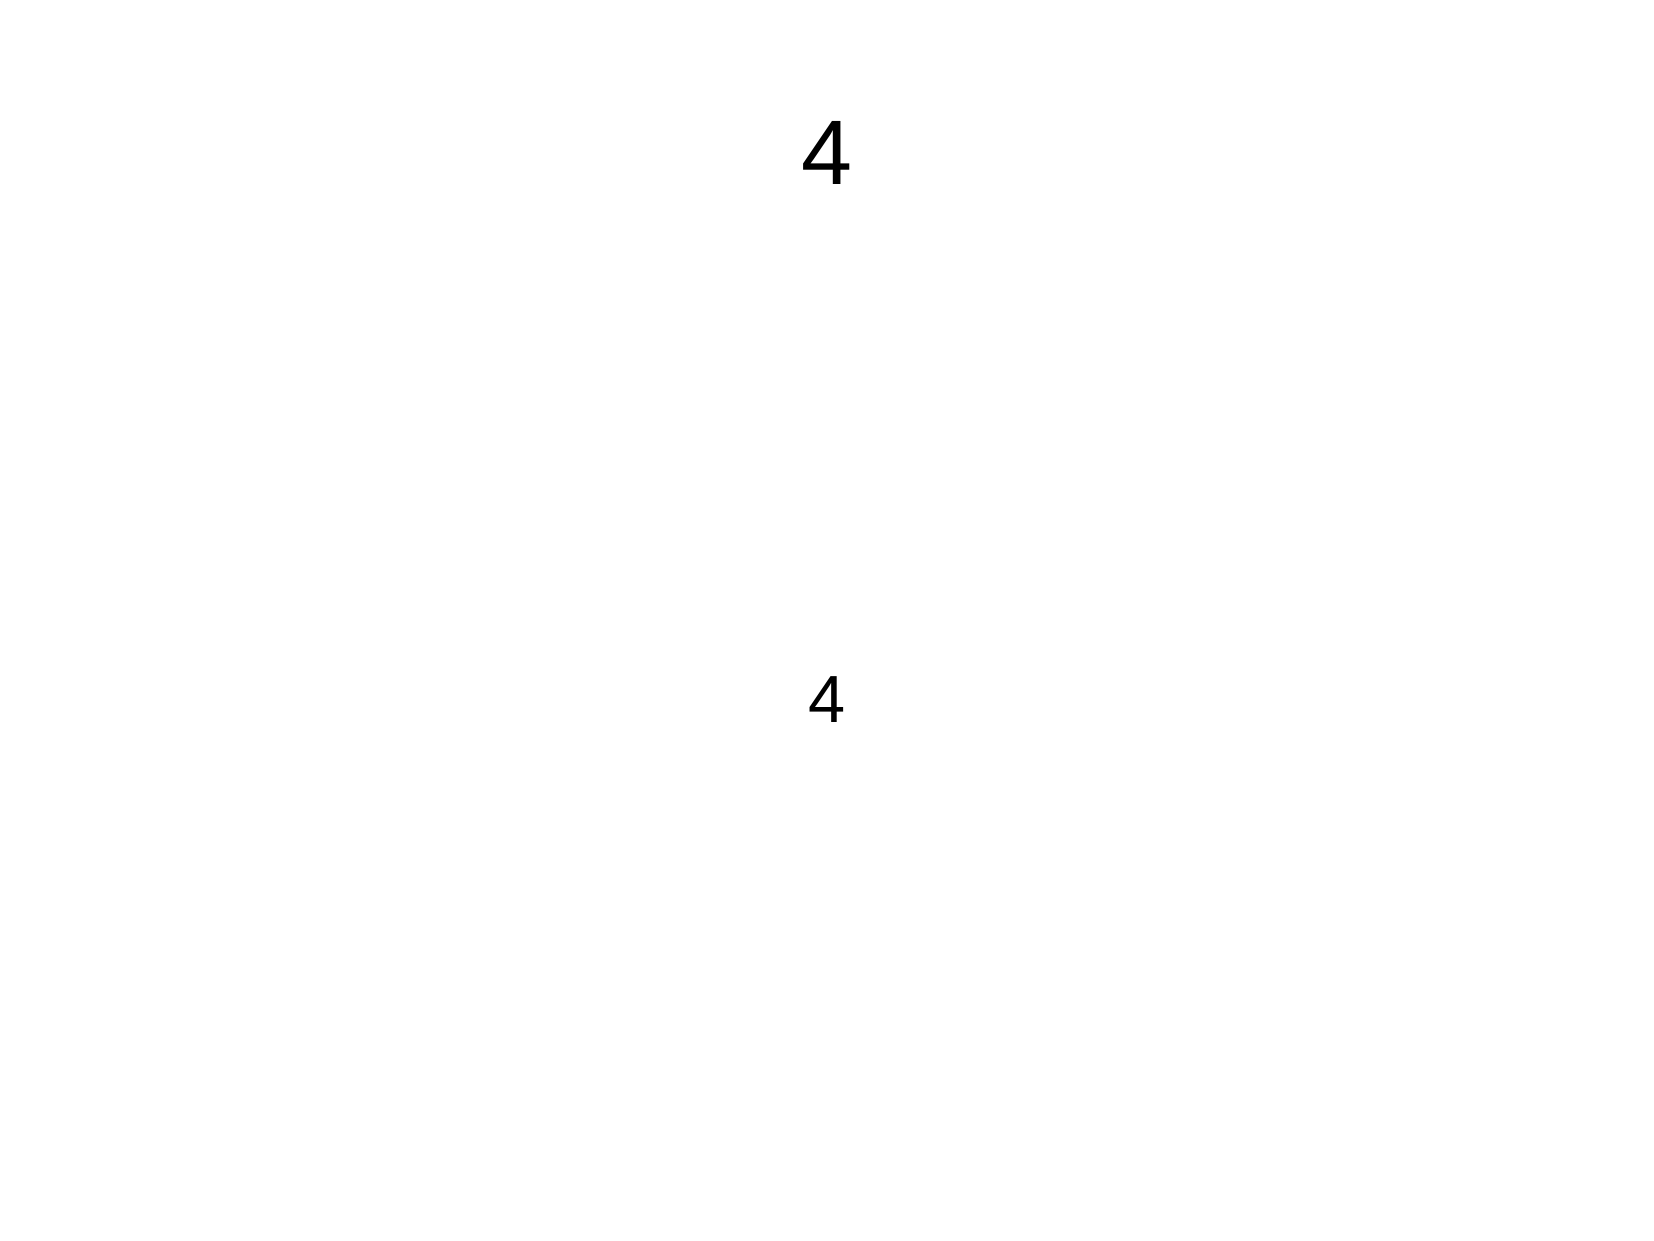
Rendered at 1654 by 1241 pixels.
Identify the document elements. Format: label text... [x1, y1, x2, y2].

title 4 [82, 49, 1571, 257]
subtitle 4 [82, 290, 1571, 1109]
